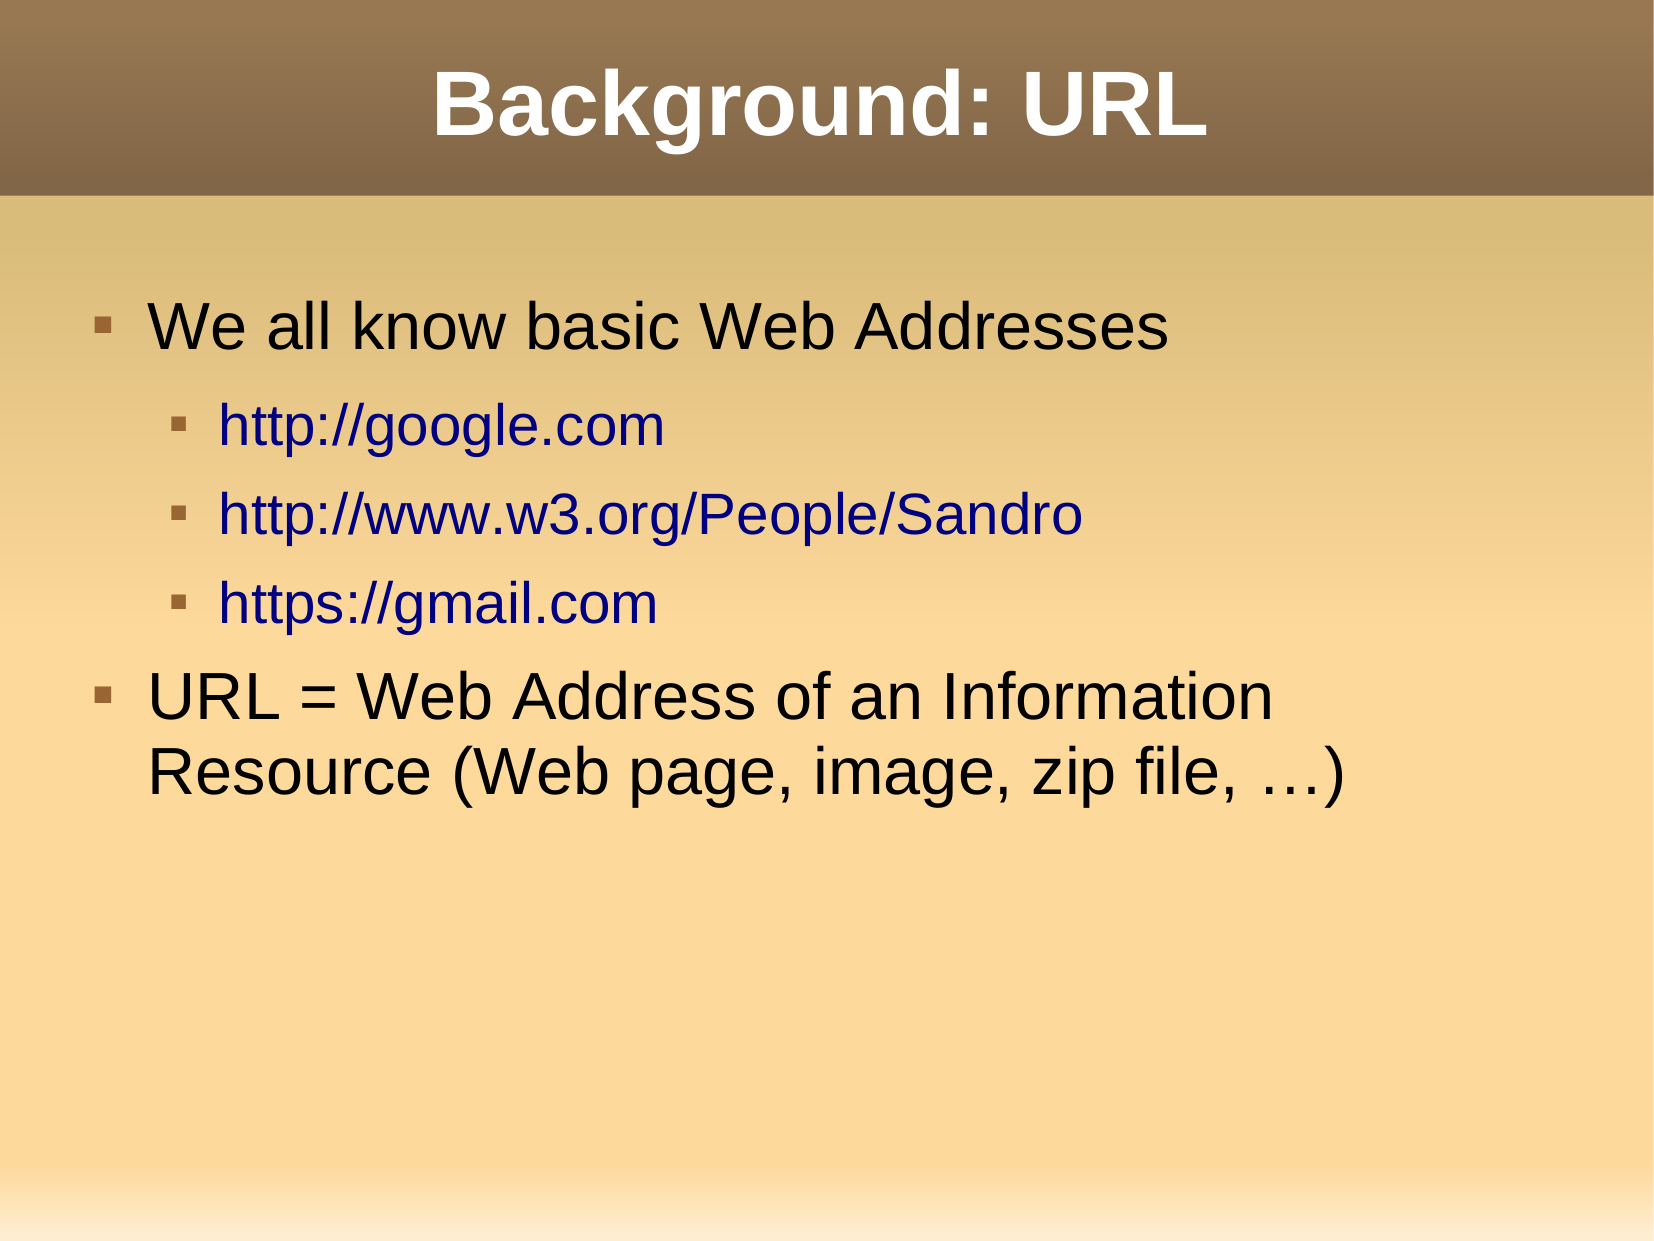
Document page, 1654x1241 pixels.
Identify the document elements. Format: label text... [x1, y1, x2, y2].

picture [0, 0, 1654, 1241]
title Background: URL [76, 7, 1565, 200]
list We all know basic Web Addresses http://google.com http://www.w3.org/People/Sandro https://gmail.com URL = Web Address of an Information Resource (Web page, image, zip file, …) [76, 288, 1565, 1093]
